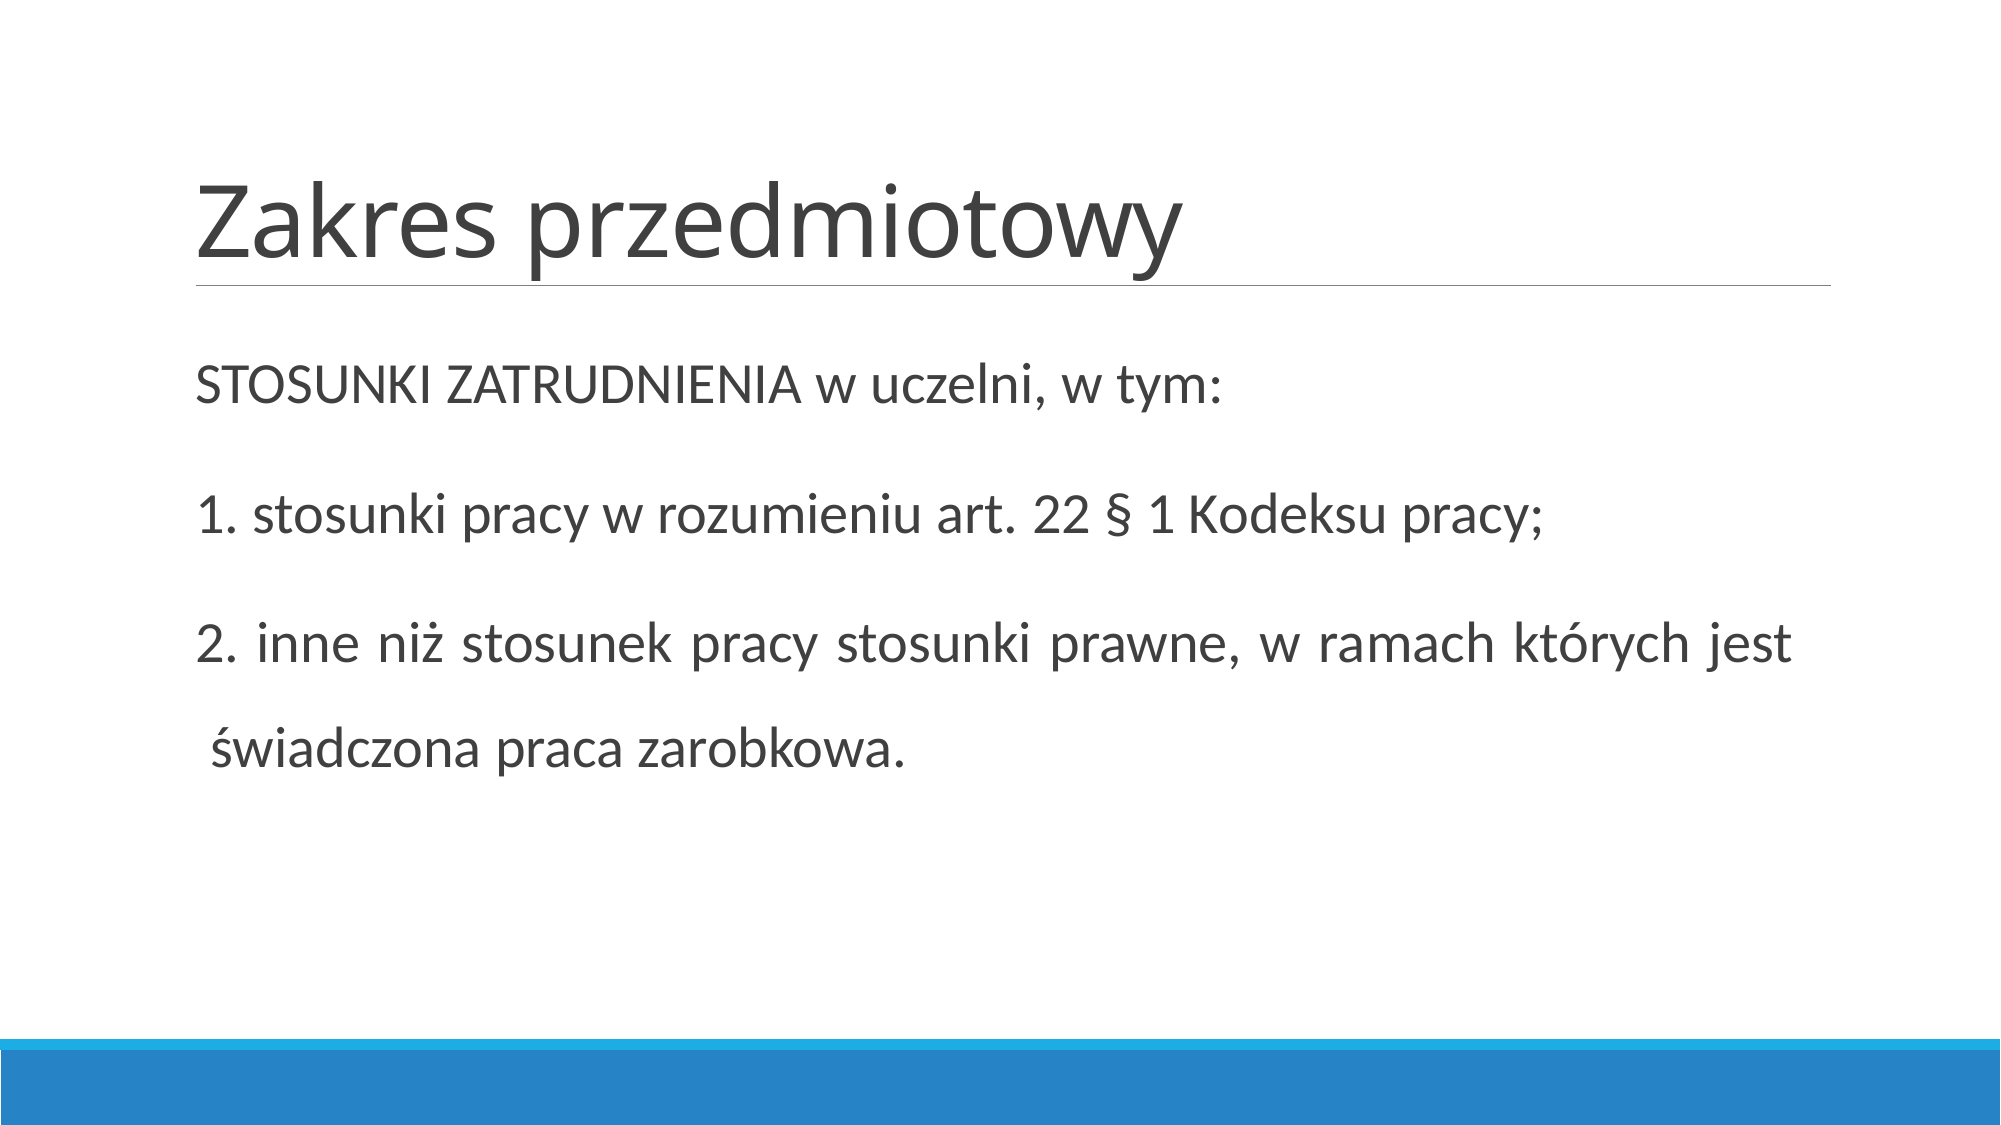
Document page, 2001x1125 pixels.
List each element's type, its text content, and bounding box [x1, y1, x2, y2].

title Zakres przedmiotowy [180, 47, 1831, 286]
list STOSUNKI ZATRUDNIENIA w uczelni, w tym: 1. stosunki pracy w rozumieniu art. 22 § 1 Kodeksu pracy; 2. inne niż stosunek pracy stosunki prawne, w ramach których jest świadczona praca zarobkowa. [180, 302, 1831, 963]
